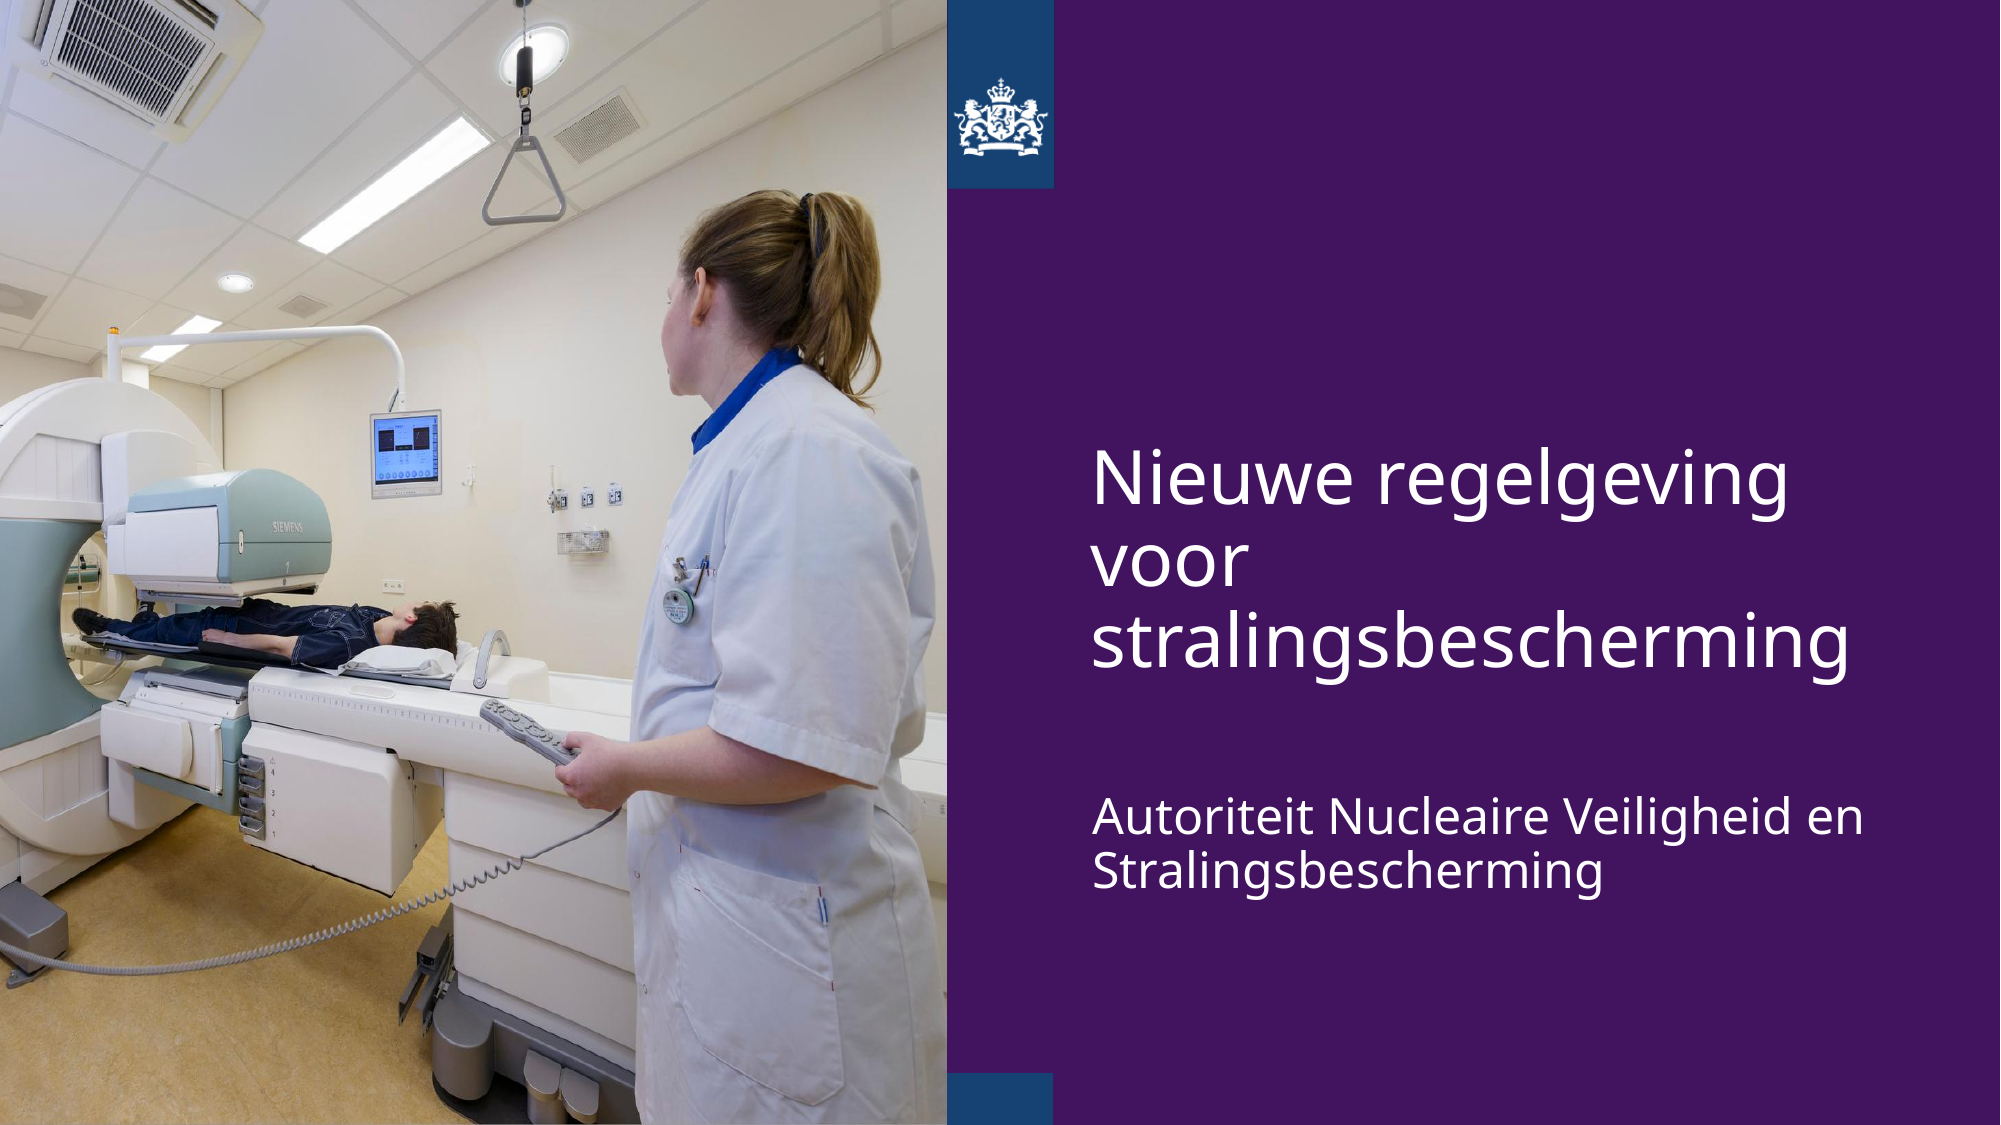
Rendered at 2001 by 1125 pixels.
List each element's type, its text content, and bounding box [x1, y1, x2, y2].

subtitle Autoriteit Nucleaire Veiligheid en Stralingsbescherming [1075, 691, 1897, 912]
picture [0, 0, 947, 1125]
title Nieuwe regelgeving voor stralingsbescherming [1075, 308, 1916, 699]
